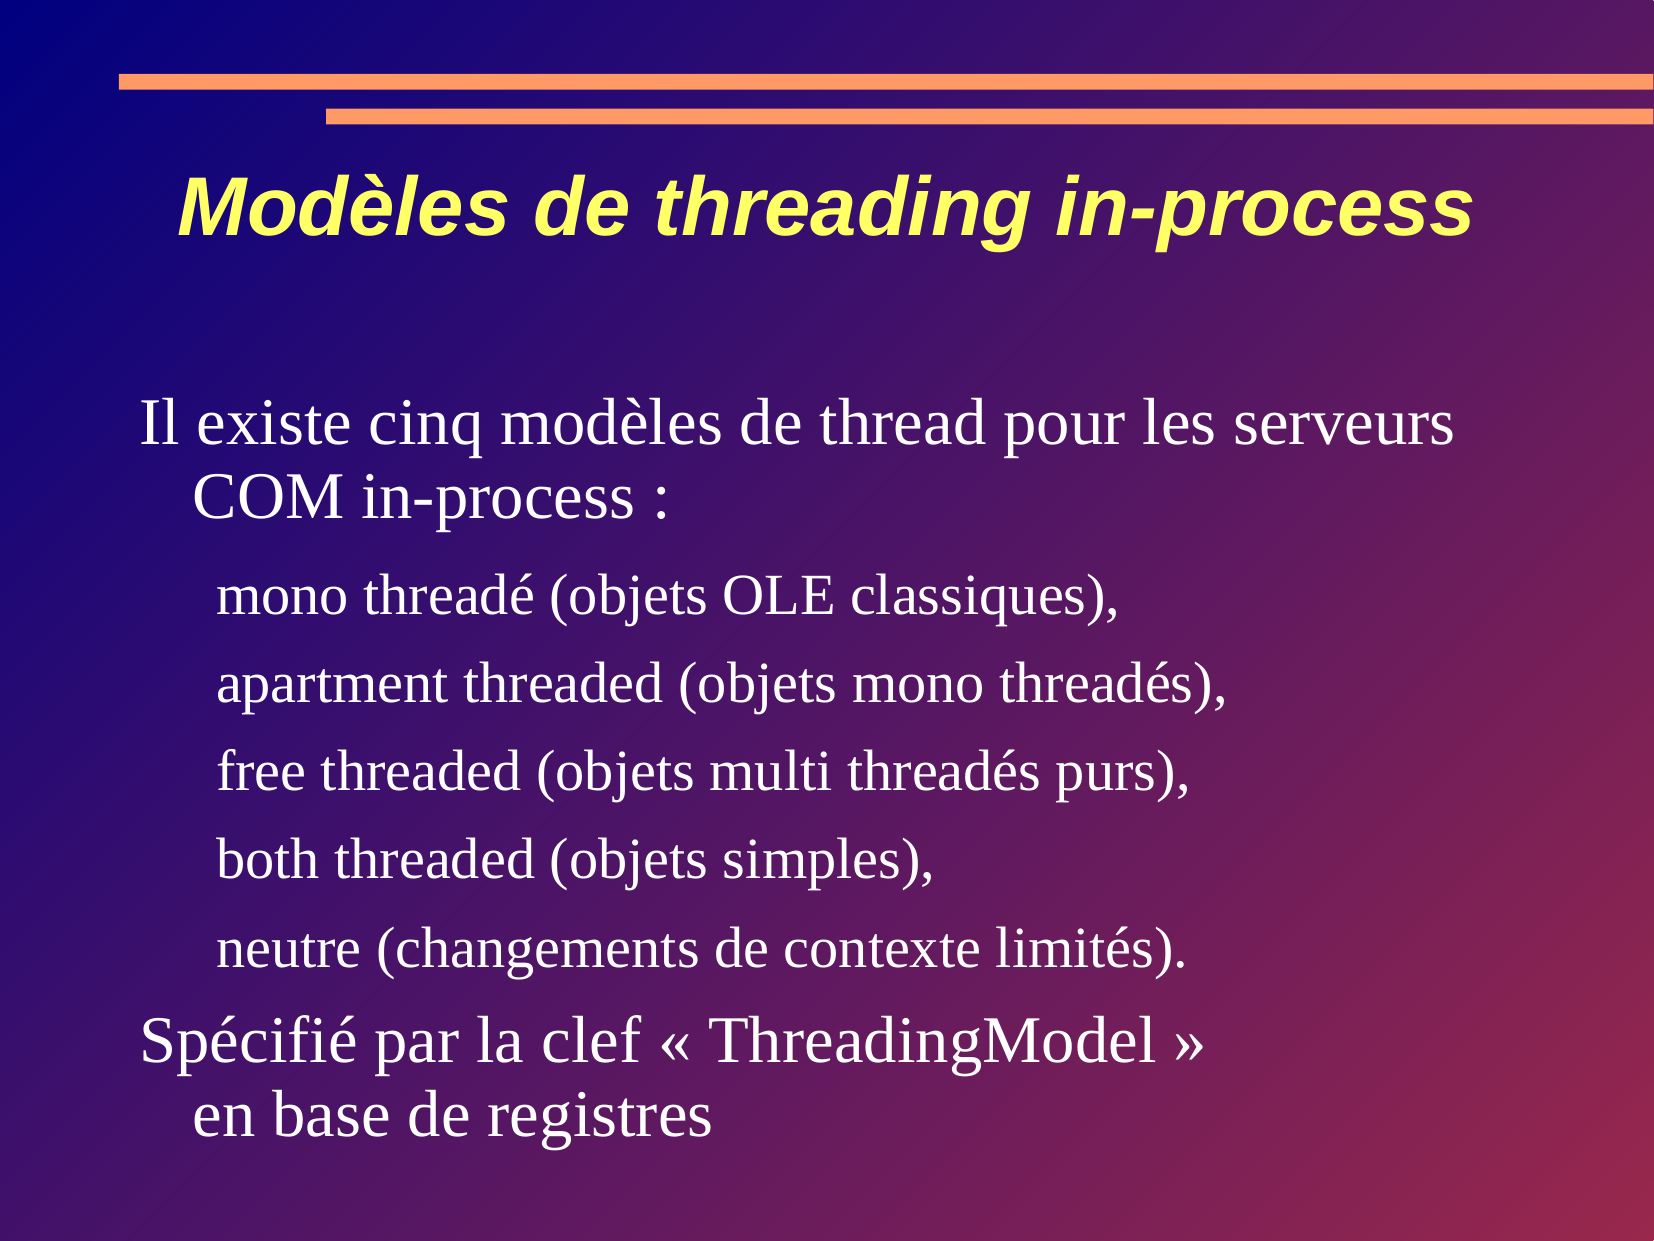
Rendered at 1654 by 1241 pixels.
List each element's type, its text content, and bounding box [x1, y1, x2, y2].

list Il existe cinq modèles de thread pour les serveurs COM in-process : mono threadé (objets OLE classiques), apartment threaded (objets mono threadés), free threaded (objets multi threadés purs), both threaded (objets simples), neutre (changements de contexte limités). Spécifié par la clef « ThreadingModel » en base de registres [121, 384, 1534, 1152]
title Modèles de threading in-process [121, 102, 1534, 311]
